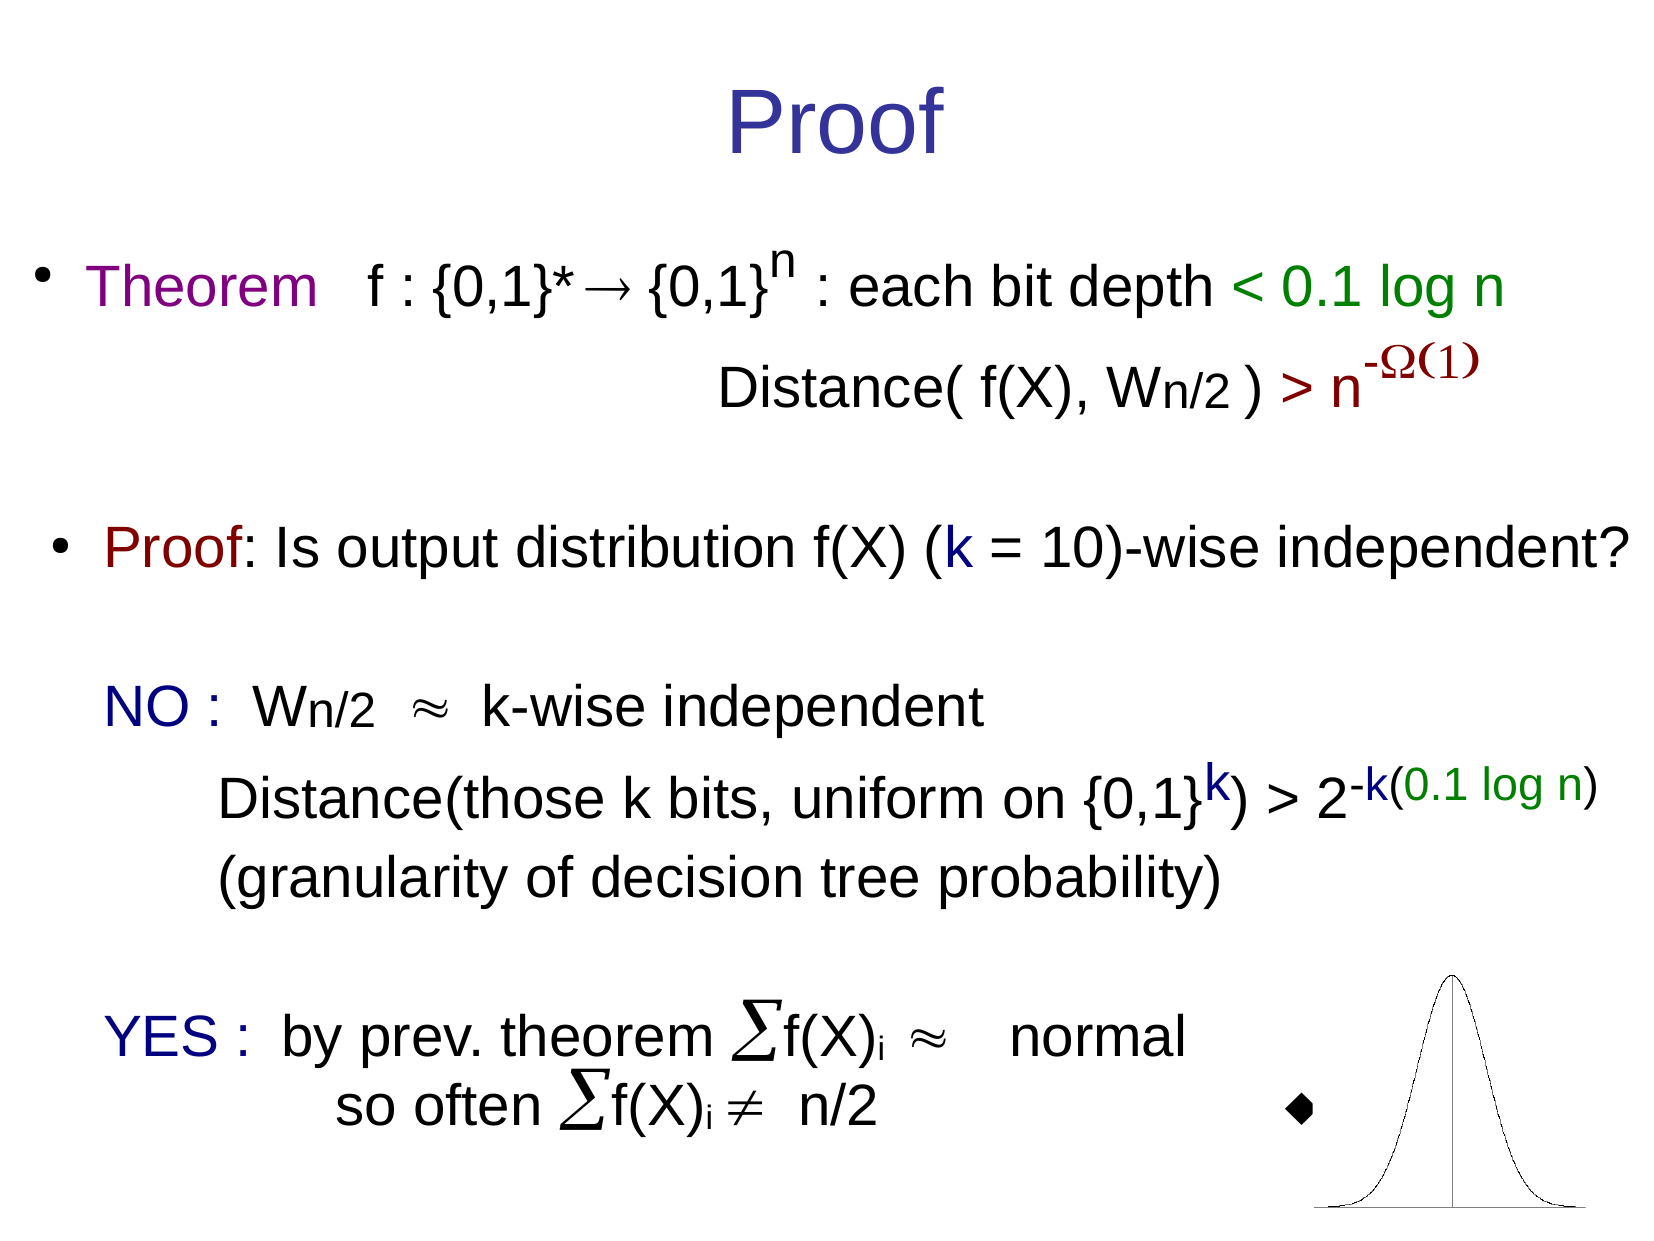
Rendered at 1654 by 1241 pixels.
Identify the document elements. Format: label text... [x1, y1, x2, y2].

title Proof [131, 18, 1538, 226]
list Theorem f : {0,1}*  {0,1}n : each bit depth < 0.1 log n Distance( f(X), Wn/2 ) > n-(1) Proof: Is output distribution f(X) (k = 10)-wise independent? NO : Wn/2  k-wise independent Distance(those k bits, uniform on {0,1}k) > 2-k(0.1 log n) (granularity of decision tree probability) YES : by prev. theorem f(X)i  normal so often f(X)i  n/2  [0, 225, 1654, 1241]
picture [1312, 975, 1586, 1221]
